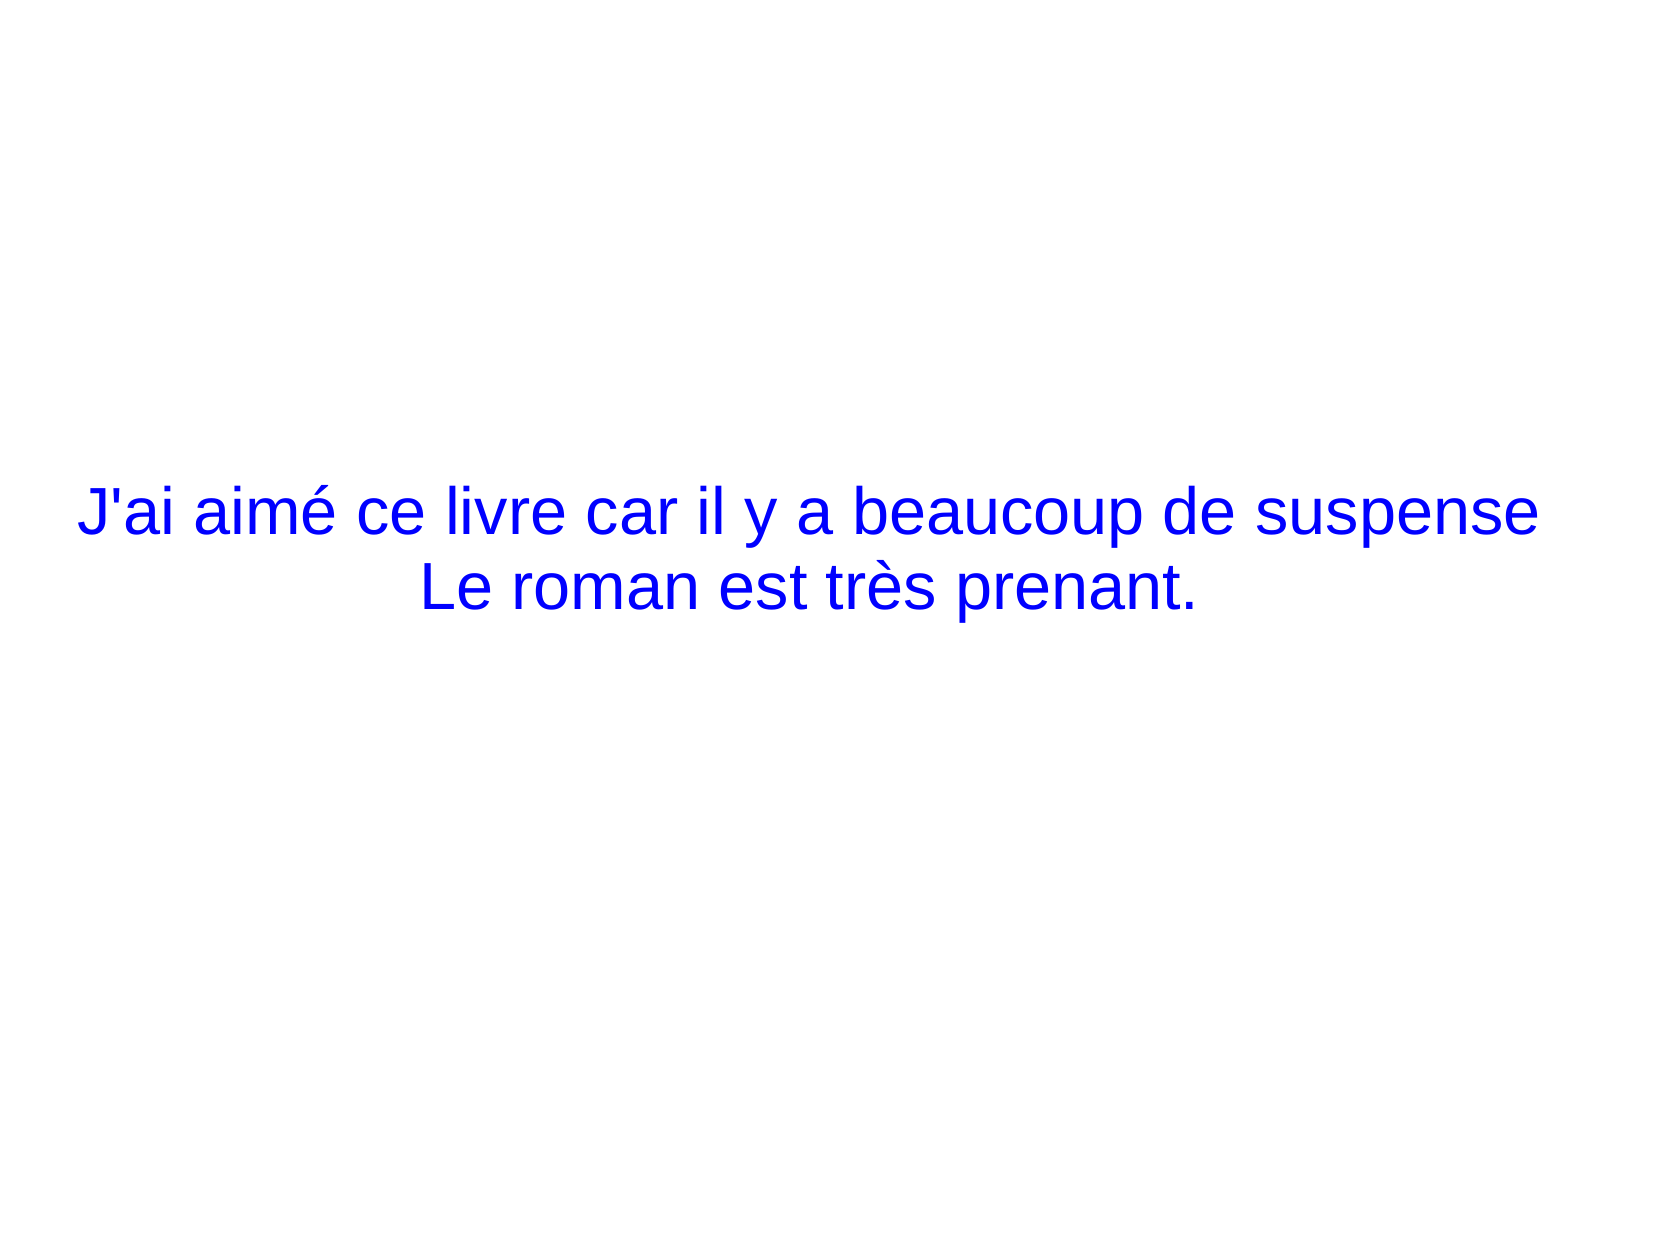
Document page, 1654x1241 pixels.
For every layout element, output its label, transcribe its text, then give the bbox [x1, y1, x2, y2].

subtitle J'ai aimé ce livre car il y a beaucoup de suspense Le roman est très prenant. [74, 57, 1564, 1117]
